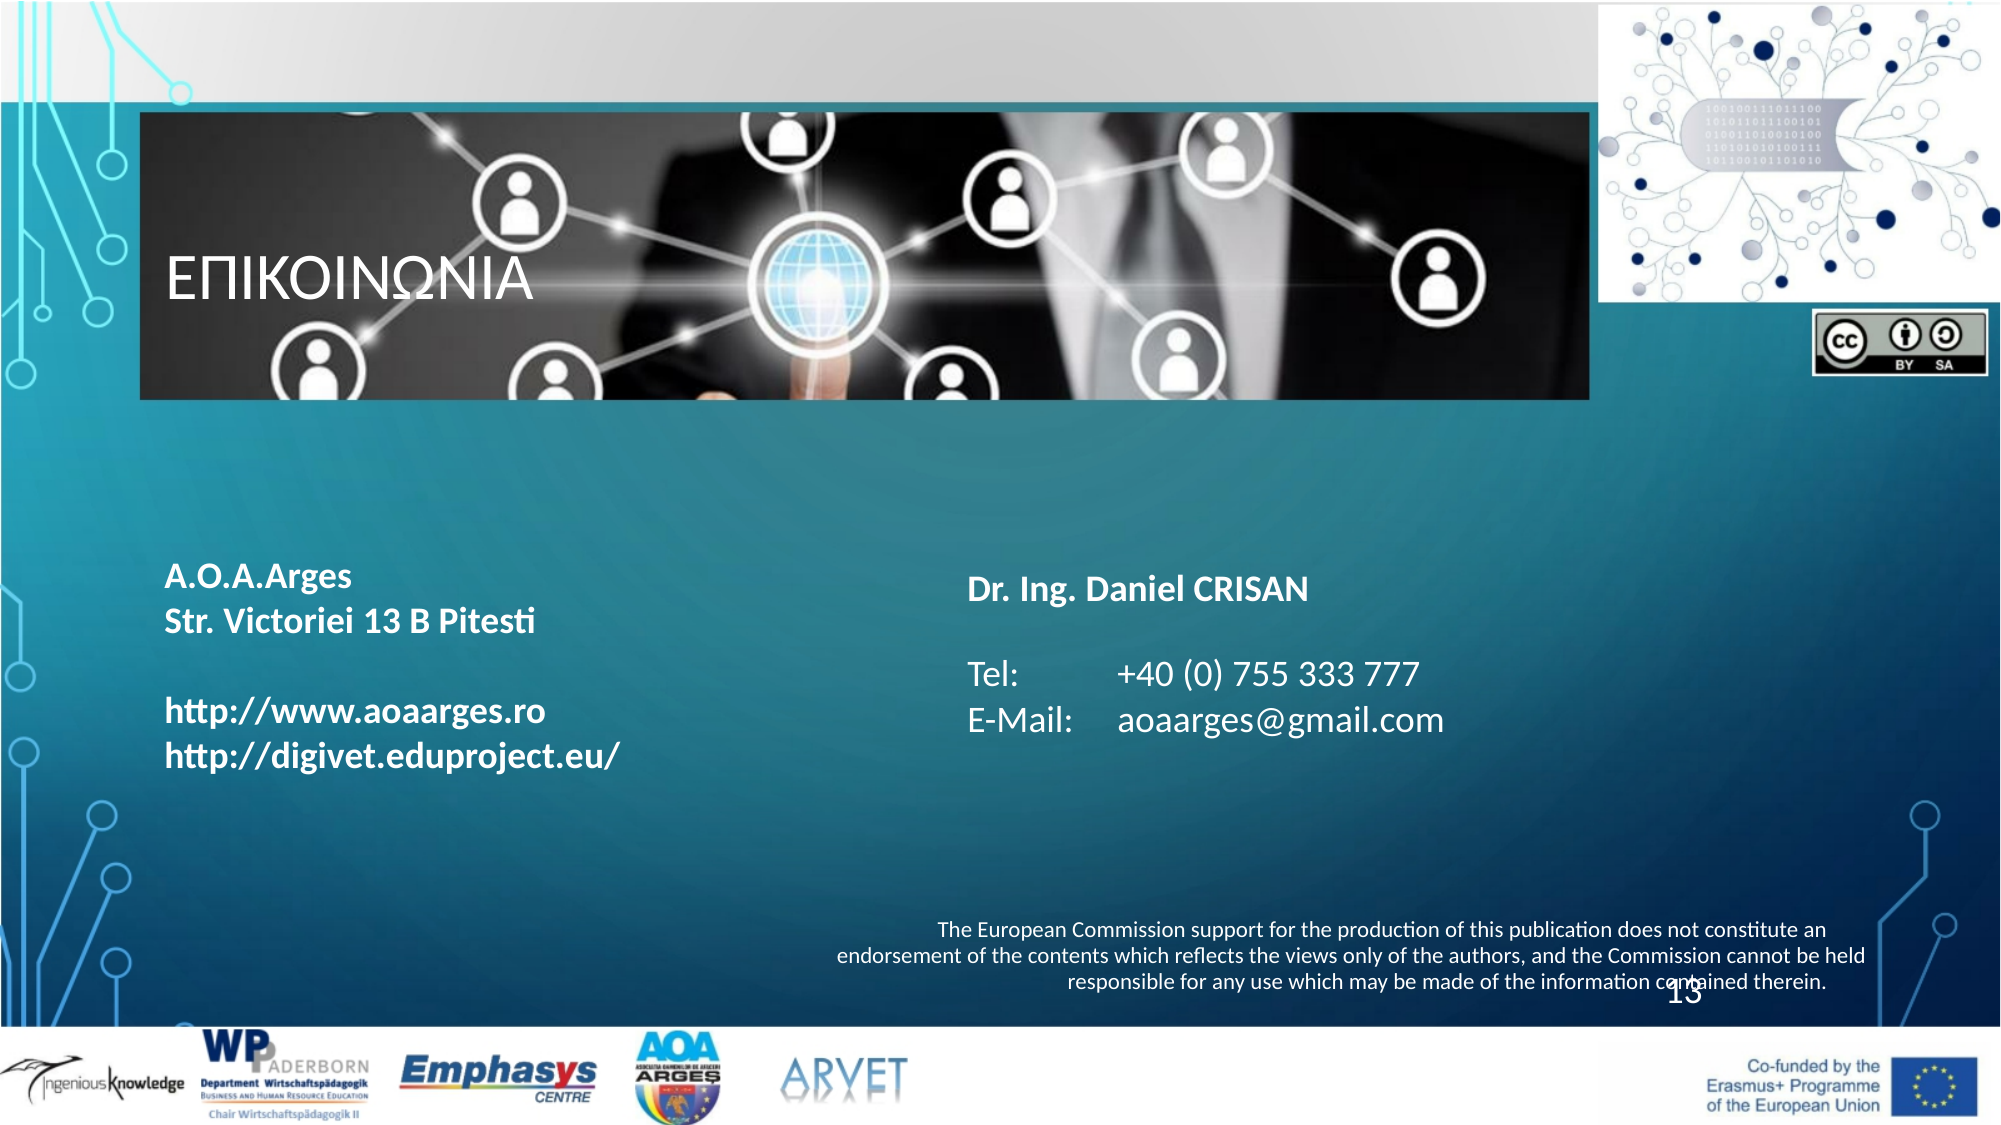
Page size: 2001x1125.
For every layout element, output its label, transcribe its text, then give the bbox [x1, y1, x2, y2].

text_box Dr. Ing. Daniel CRISAN Tel: +40 (0) 755 333 777 E-Mail: aoaarges@gmail.com [967, 564, 1561, 740]
text_box ΕΠΙΚΟΙΝΩΝΙΑ [165, 233, 591, 314]
text_box A.O.A.Arges Str. Victoriei 13 B Pitesti http://www.aoaarges.ro http://digivet.eduproject.eu/ [164, 550, 725, 777]
picture [0, 1, 2001, 1125]
text_box The European Commission support for the production of this publication does not constitute an endorsement of the contents which reflects the views only of the authors, and the Commission cannot be held responsible for any use which may be made of the information contained therein. [797, 914, 1868, 995]
